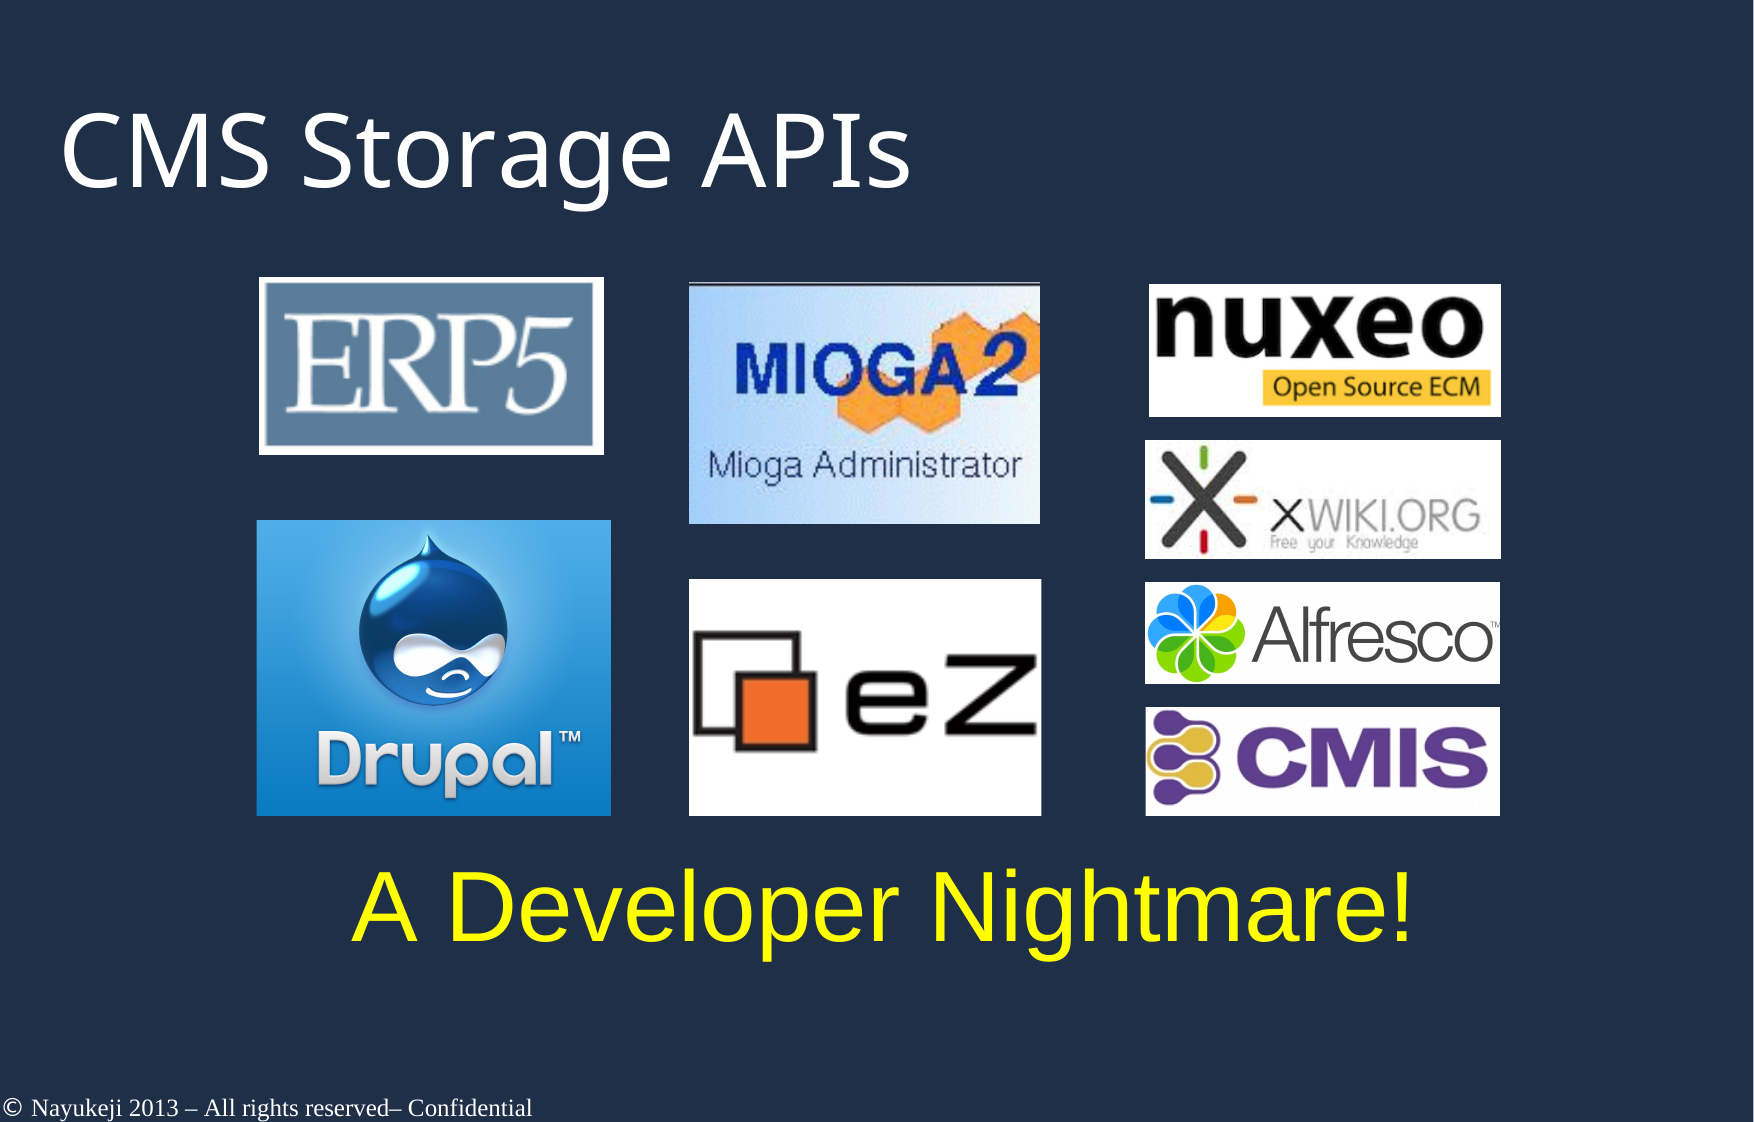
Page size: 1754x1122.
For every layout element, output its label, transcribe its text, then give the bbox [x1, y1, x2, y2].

picture [1145, 440, 1501, 559]
picture [1145, 707, 1501, 816]
title CMS Storage APIs [59, 59, 1695, 237]
picture [689, 282, 1040, 524]
picture [689, 579, 1042, 816]
text_box A Developer Nightmare! [351, 850, 1418, 963]
picture [256, 520, 611, 816]
picture [259, 277, 604, 455]
picture [1149, 284, 1501, 417]
picture [1145, 582, 1500, 684]
